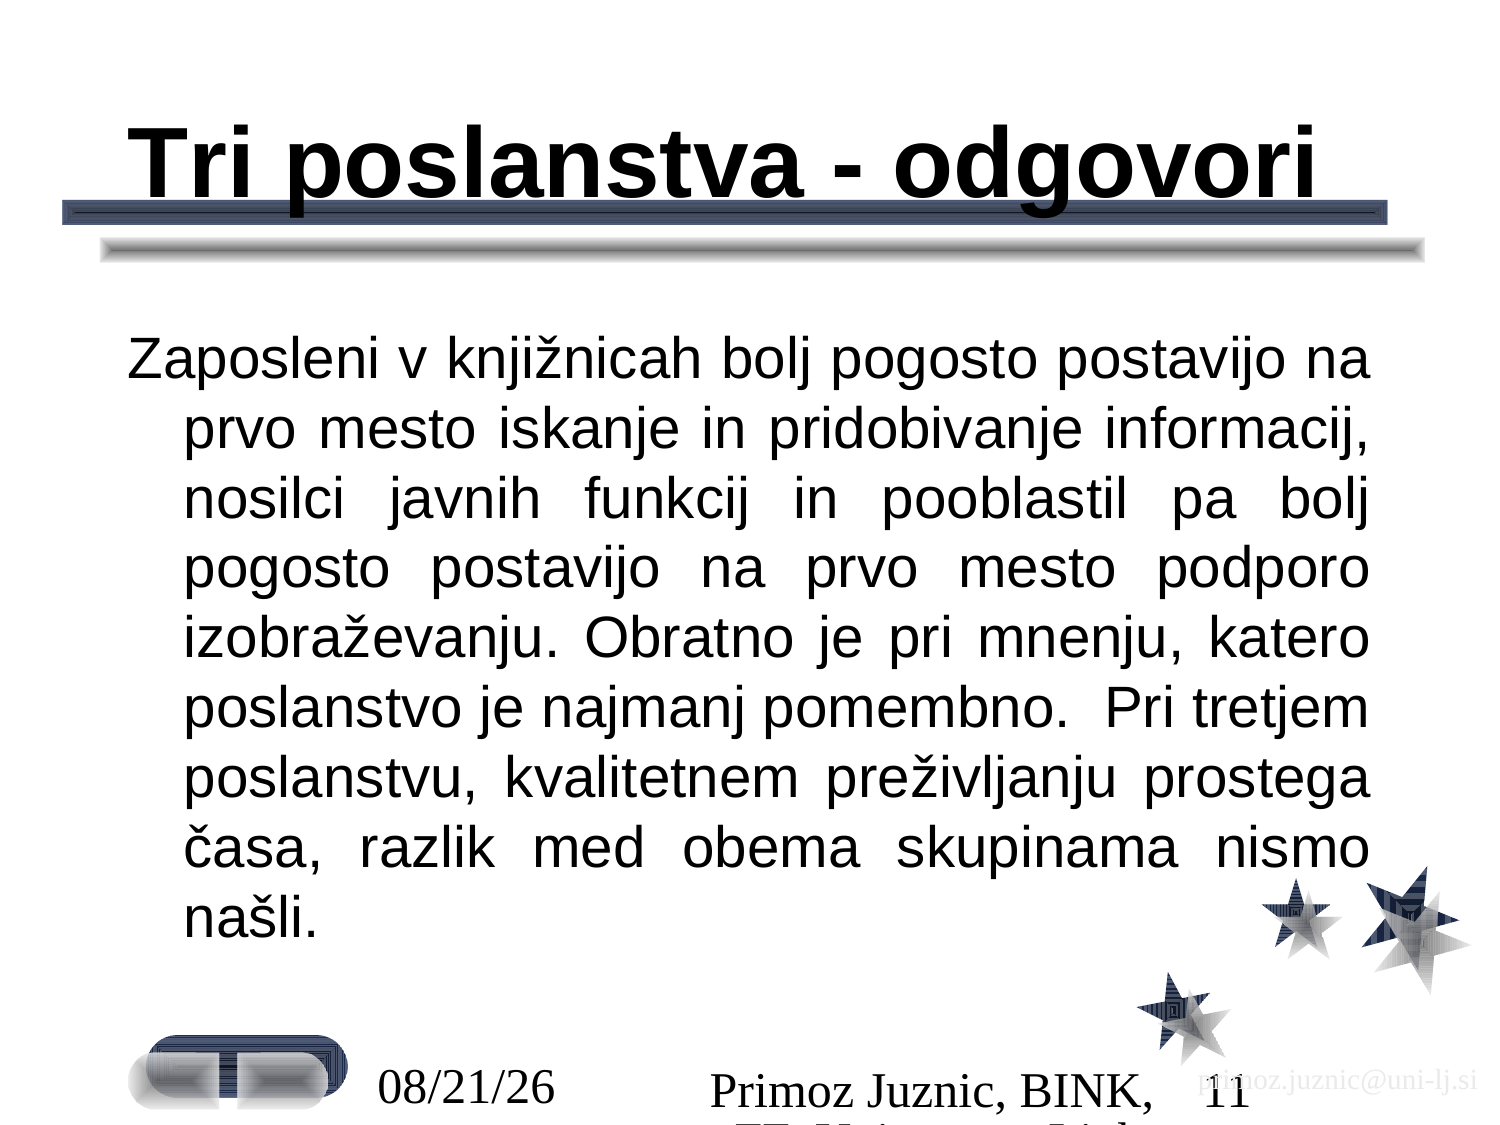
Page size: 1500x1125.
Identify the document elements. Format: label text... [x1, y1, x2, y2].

list Zaposleni v knjižnicah bolj pogosto postavijo na prvo mesto iskanje in pridobivanje informacij, nosilci javnih funkcij in pooblastil pa bolj pogosto postavijo na prvo mesto podporo izobraževanju. Obratno je pri mnenju, katero poslanstvo je najmanj pomembno. Pri tretjem poslanstvu, kvalitetnem preživljanju prostega časa, razlik med obema skupinama nismo našli. [112, 312, 1388, 988]
title Tri poslanstva - odgovori [112, 37, 1388, 225]
